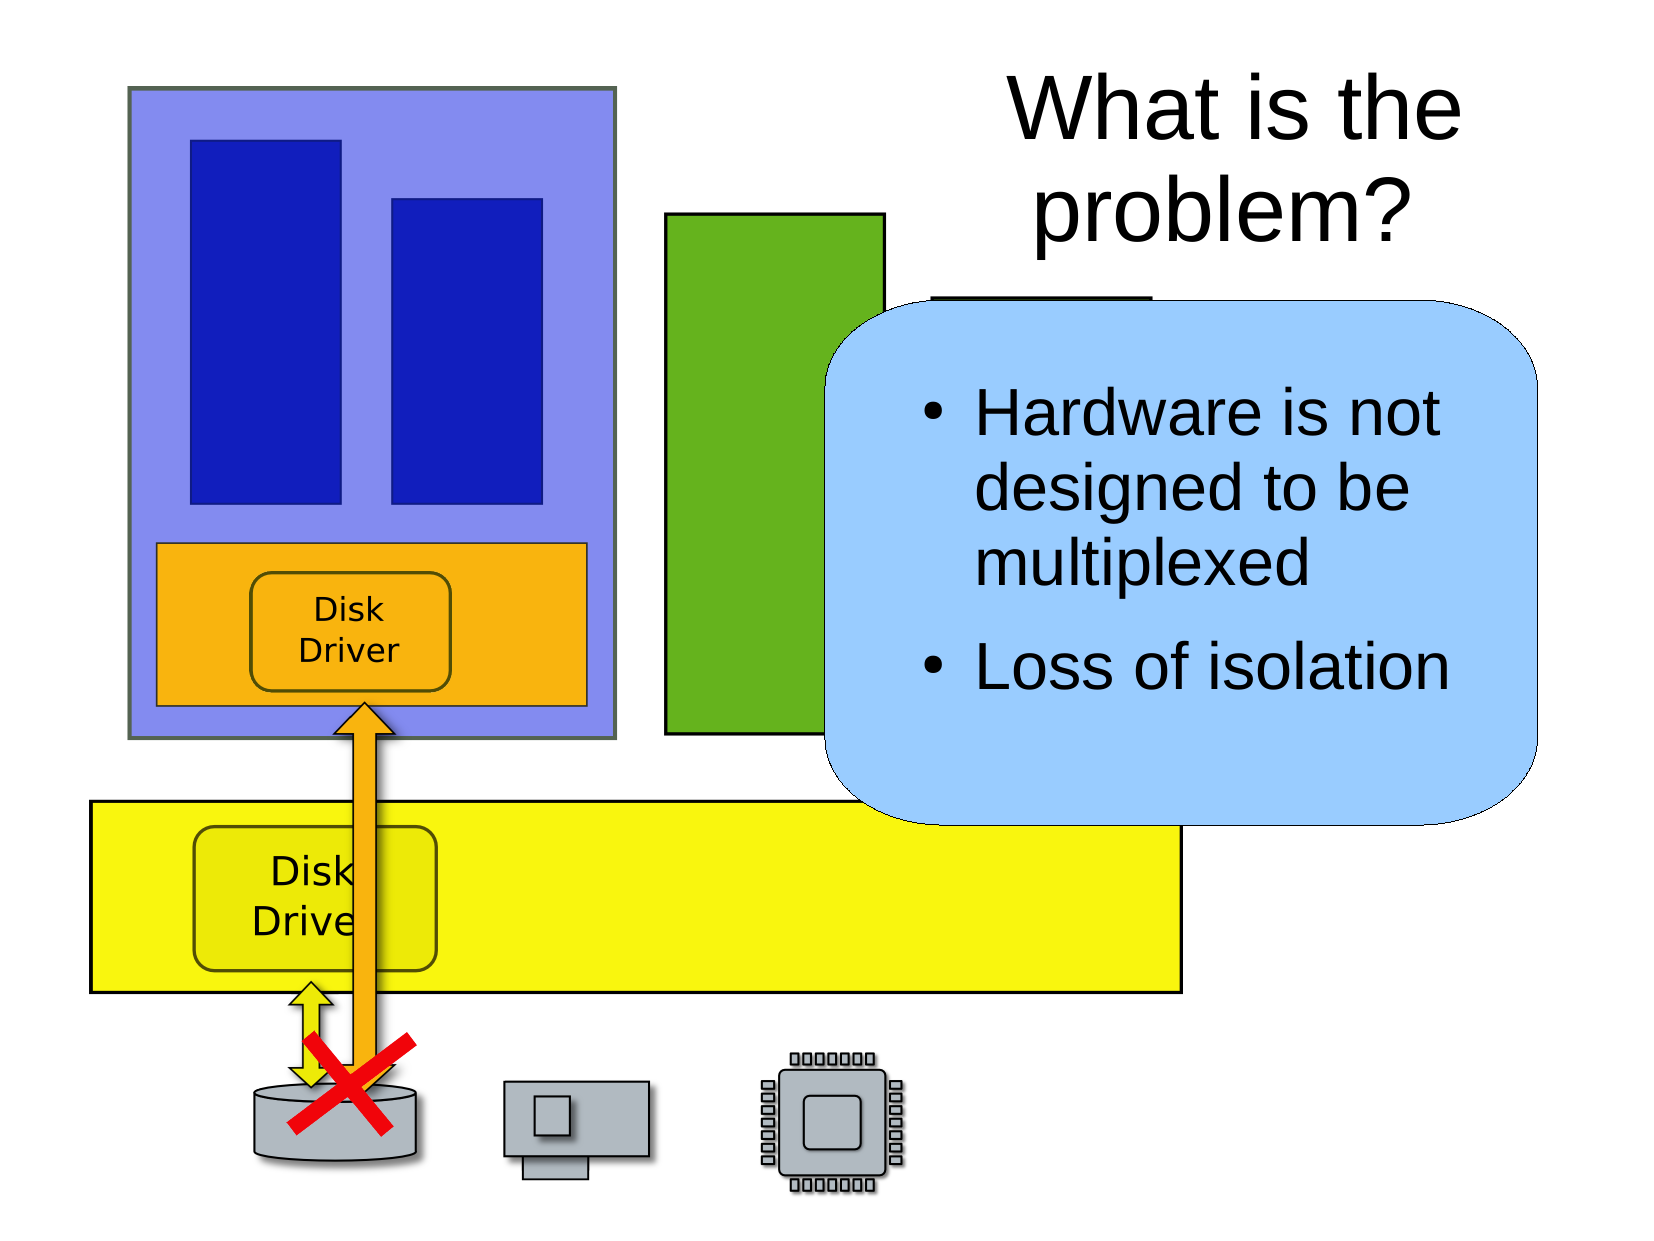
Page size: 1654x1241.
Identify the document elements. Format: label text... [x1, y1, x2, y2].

text_box [824, 300, 1538, 826]
title What is the problem? [862, 55, 1609, 263]
list Hardware is not designed to be multiplexed Loss of isolation [903, 375, 1463, 751]
picture [89, 86, 1183, 1233]
